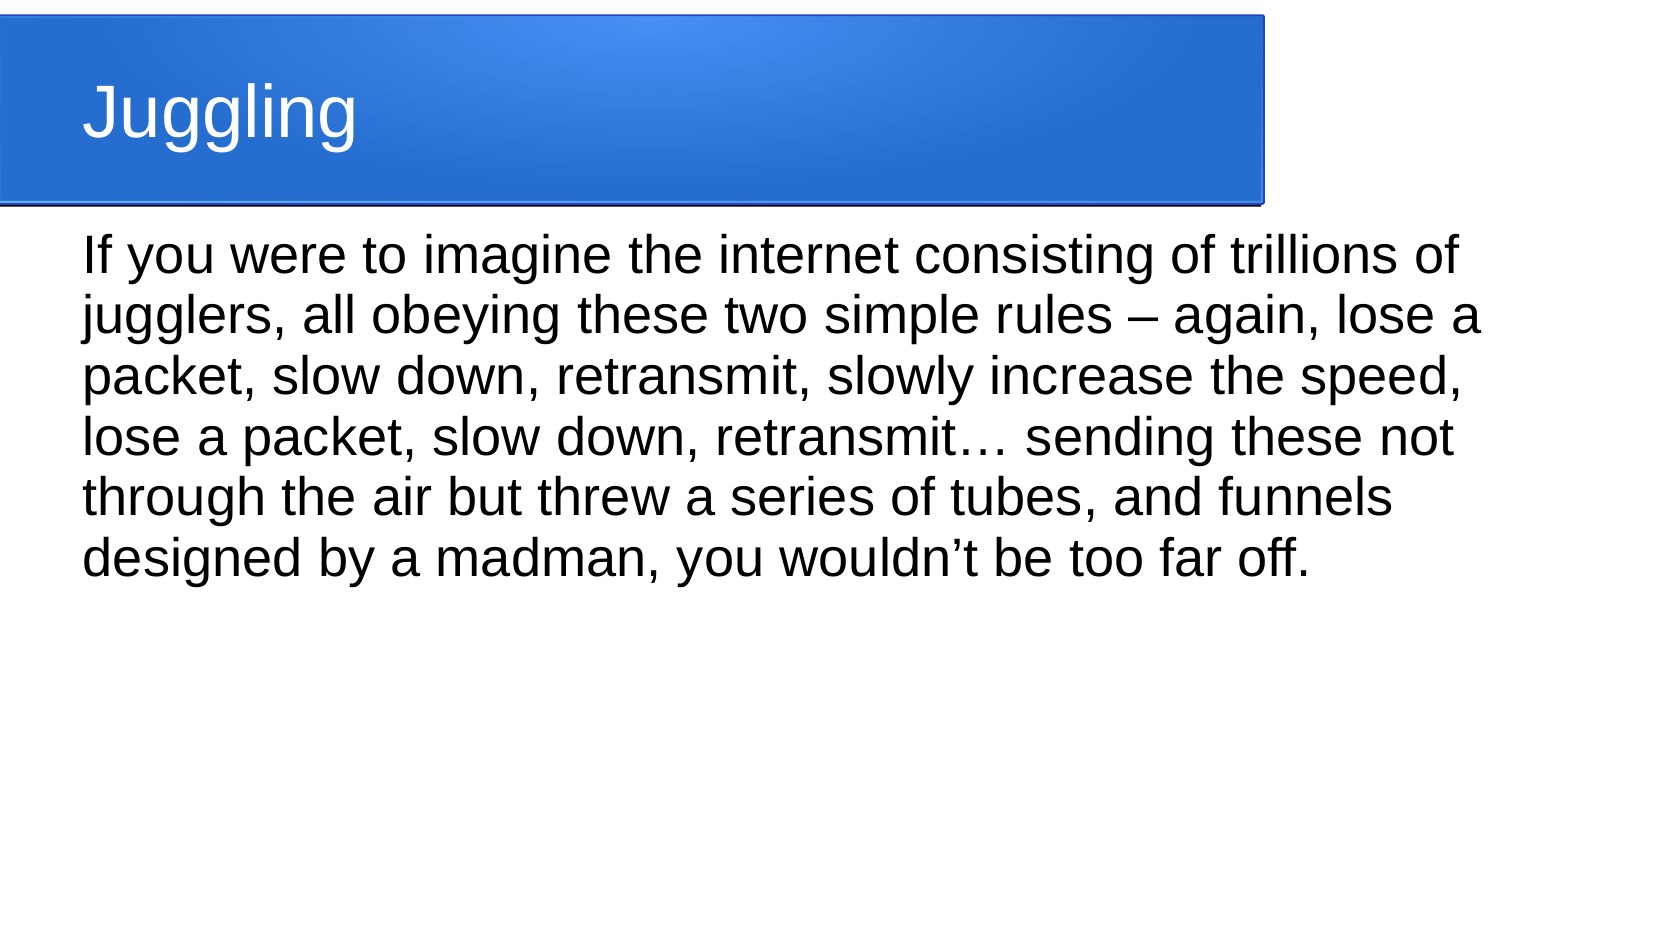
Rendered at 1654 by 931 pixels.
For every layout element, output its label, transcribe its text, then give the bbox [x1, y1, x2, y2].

list If you were to imagine the internet consisting of trillions of jugglers, all obeying these two simple rules – again, lose a packet, slow down, retransmit, slowly increase the speed, lose a packet, slow down, retransmit… sending these not through the air but threw a series of tubes, and funnels designed by a madman, you wouldn’t be too far off. [82, 224, 1571, 764]
title Juggling [82, 35, 1235, 189]
